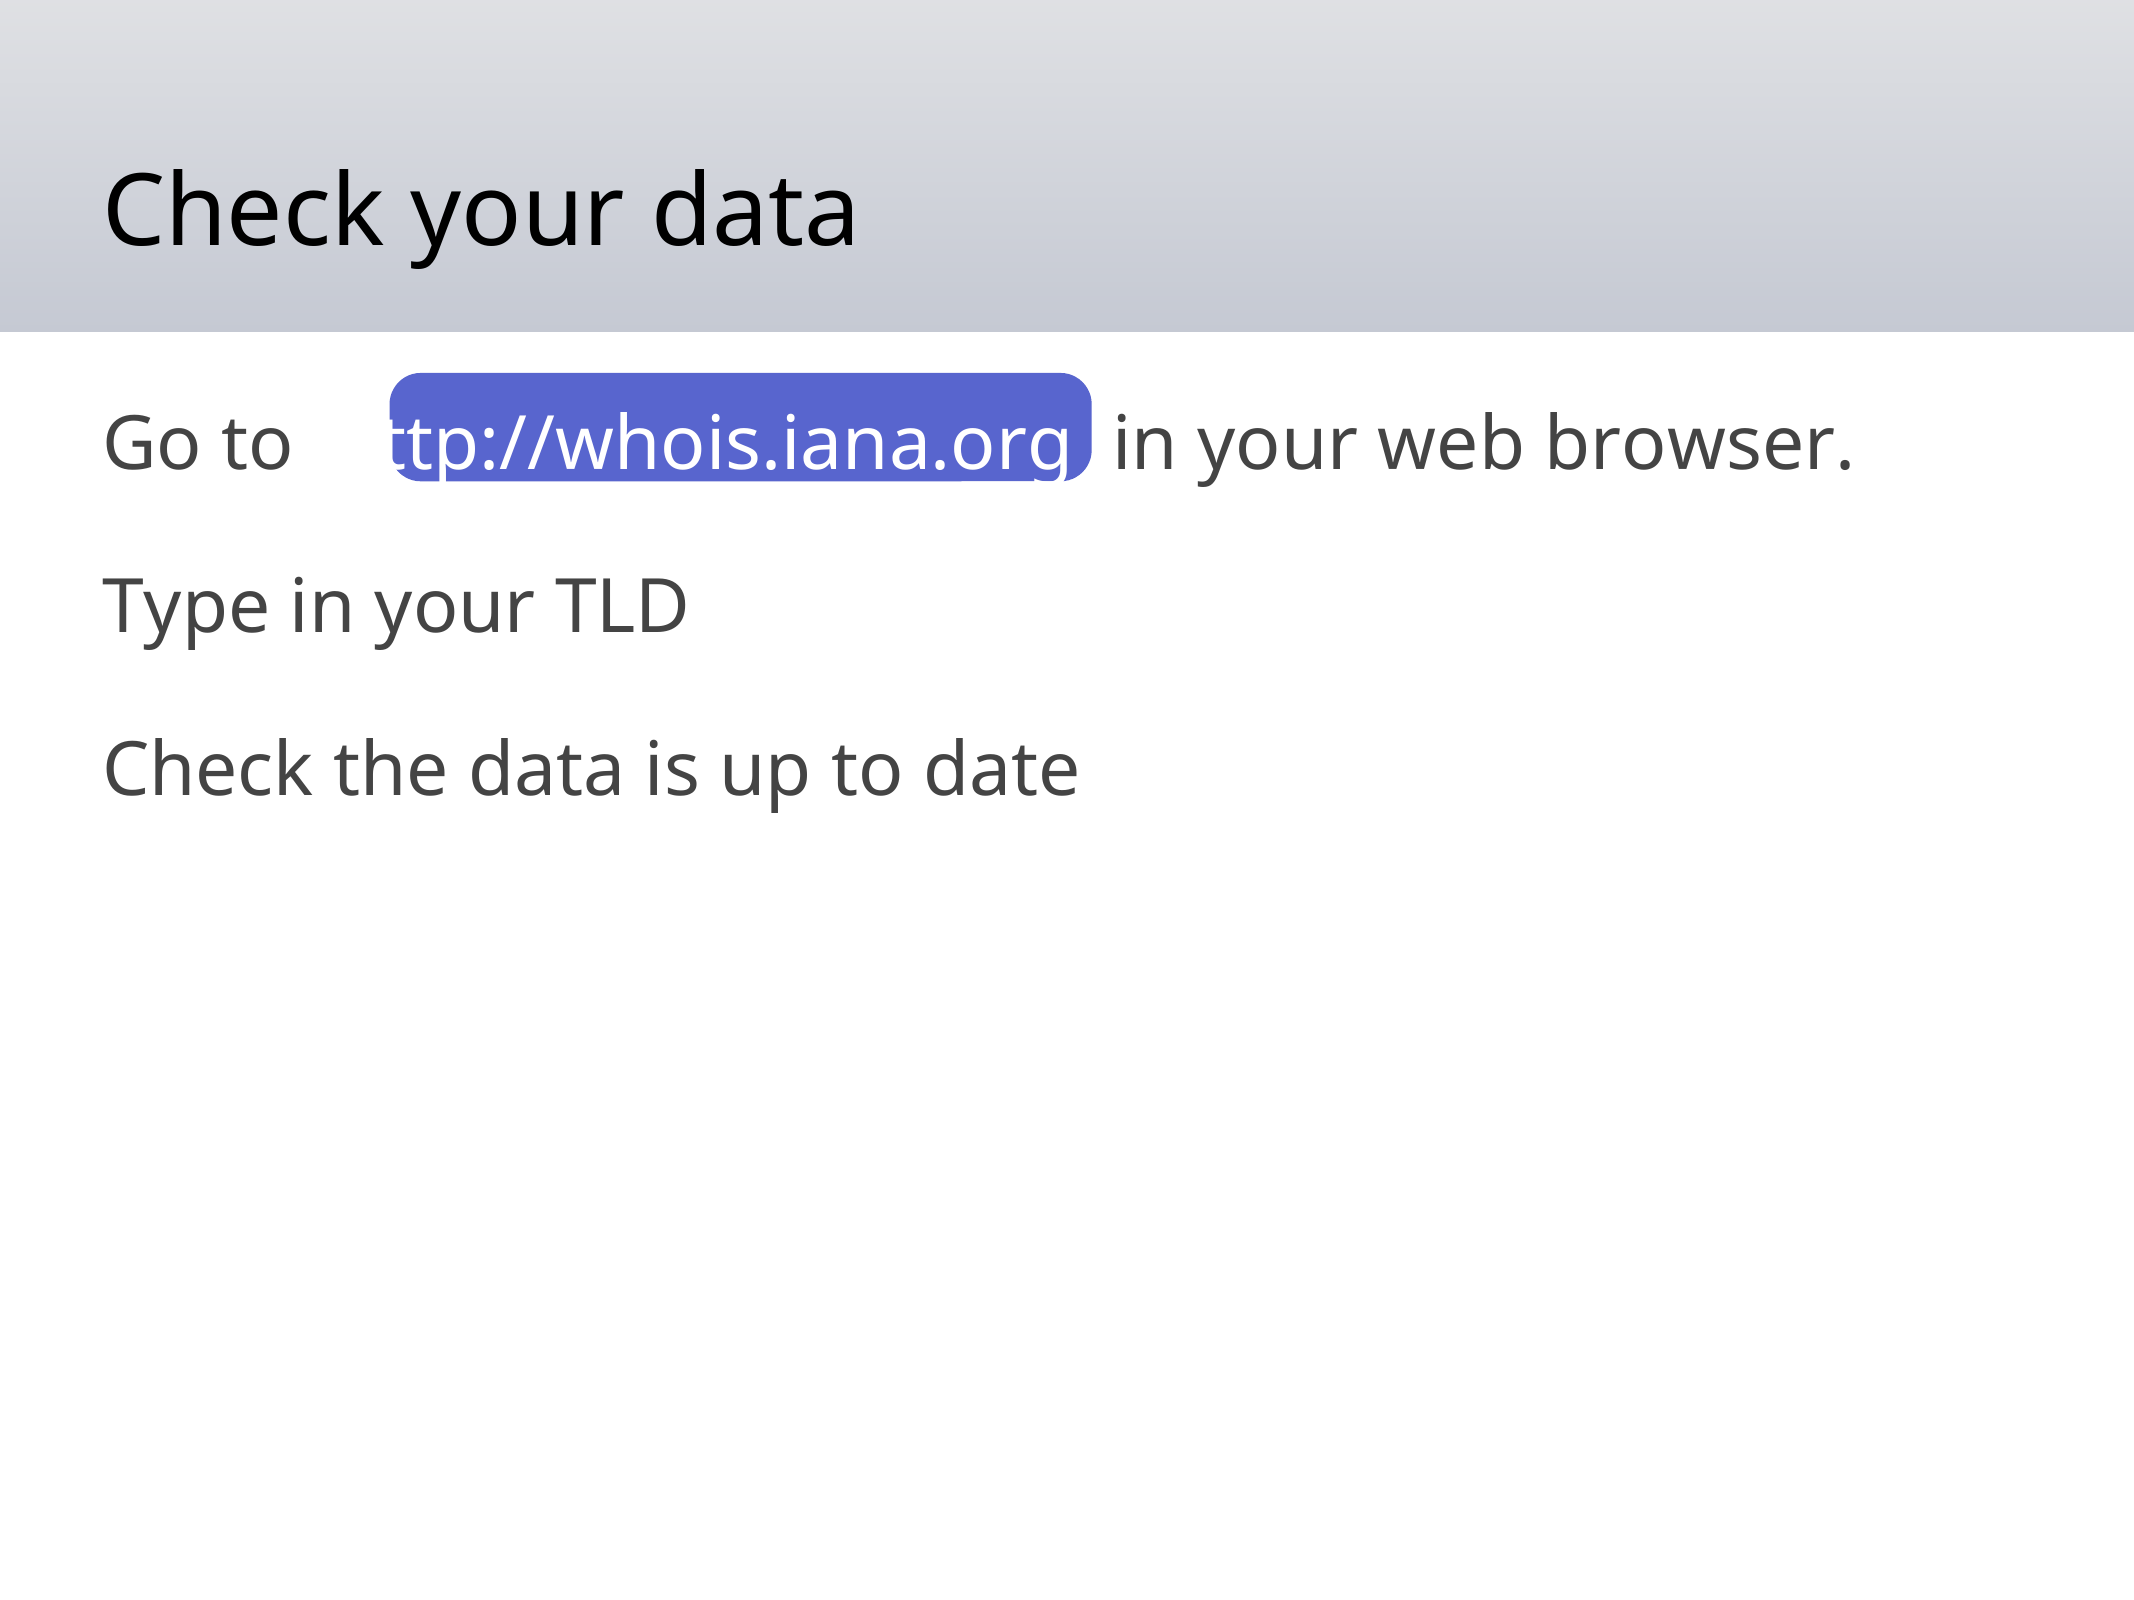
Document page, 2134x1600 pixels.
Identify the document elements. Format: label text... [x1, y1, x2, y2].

text_box [0, 0, 2134, 332]
title Check your data [93, 54, 2040, 284]
text_box [399, 372, 1082, 381]
list Go to http://whois.iana.org in your web browser. Type in your TLD Check the data is up to date [93, 381, 2040, 1459]
